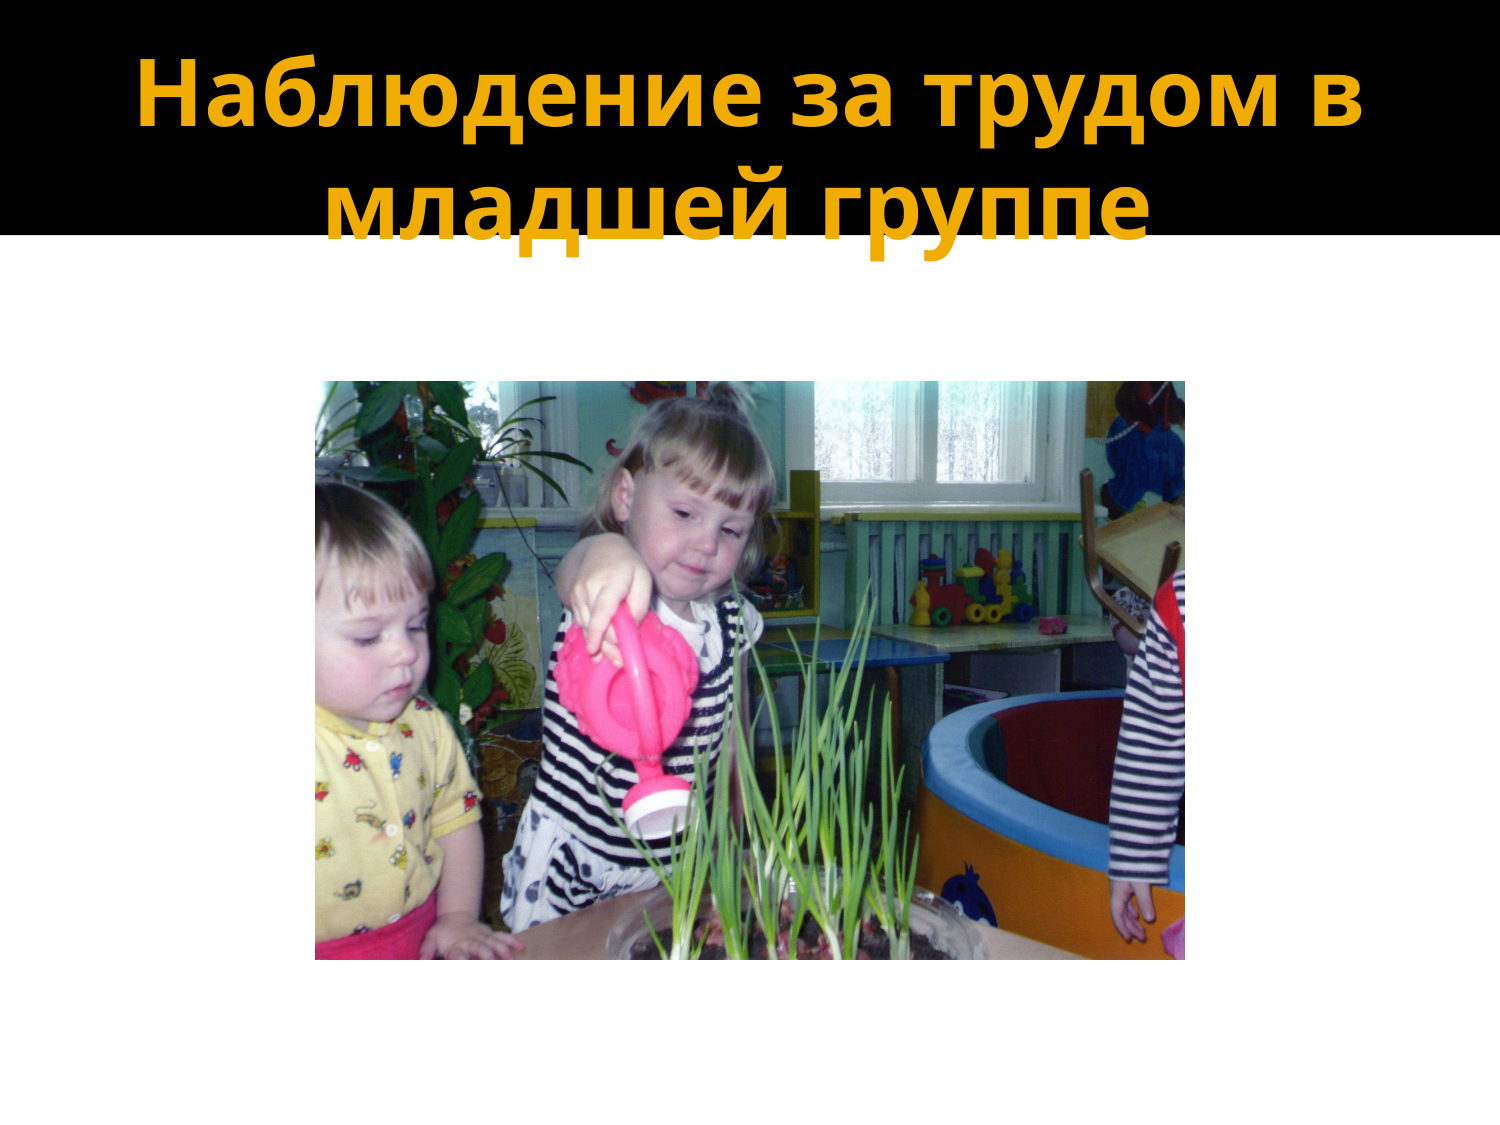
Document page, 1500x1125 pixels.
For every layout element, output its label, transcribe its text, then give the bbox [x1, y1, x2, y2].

title Наблюдение за трудом в младшей группе [75, 25, 1425, 231]
picture [315, 381, 1185, 961]
